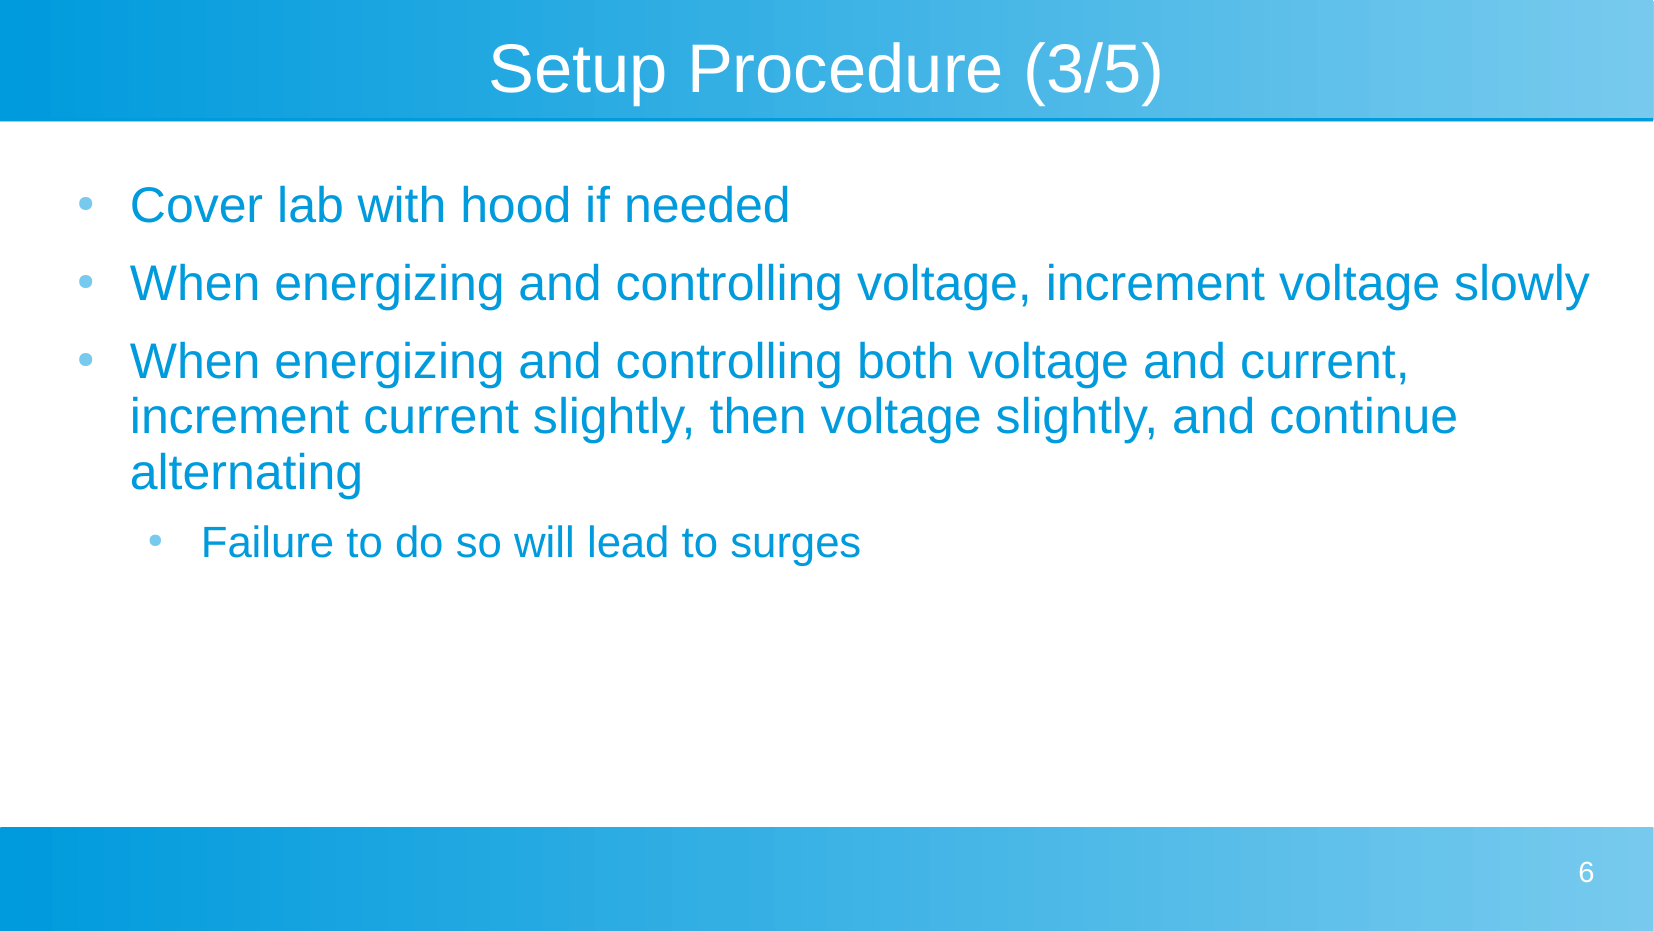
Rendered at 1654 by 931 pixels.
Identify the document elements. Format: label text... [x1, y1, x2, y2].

list Cover lab with hood if needed When energizing and controlling voltage, increment voltage slowly When energizing and controlling both voltage and current, increment current slightly, then voltage slightly, and continue alternating Failure to do so will lead to surges [59, 177, 1595, 768]
title Setup Procedure (3/5) [59, 29, 1595, 108]
